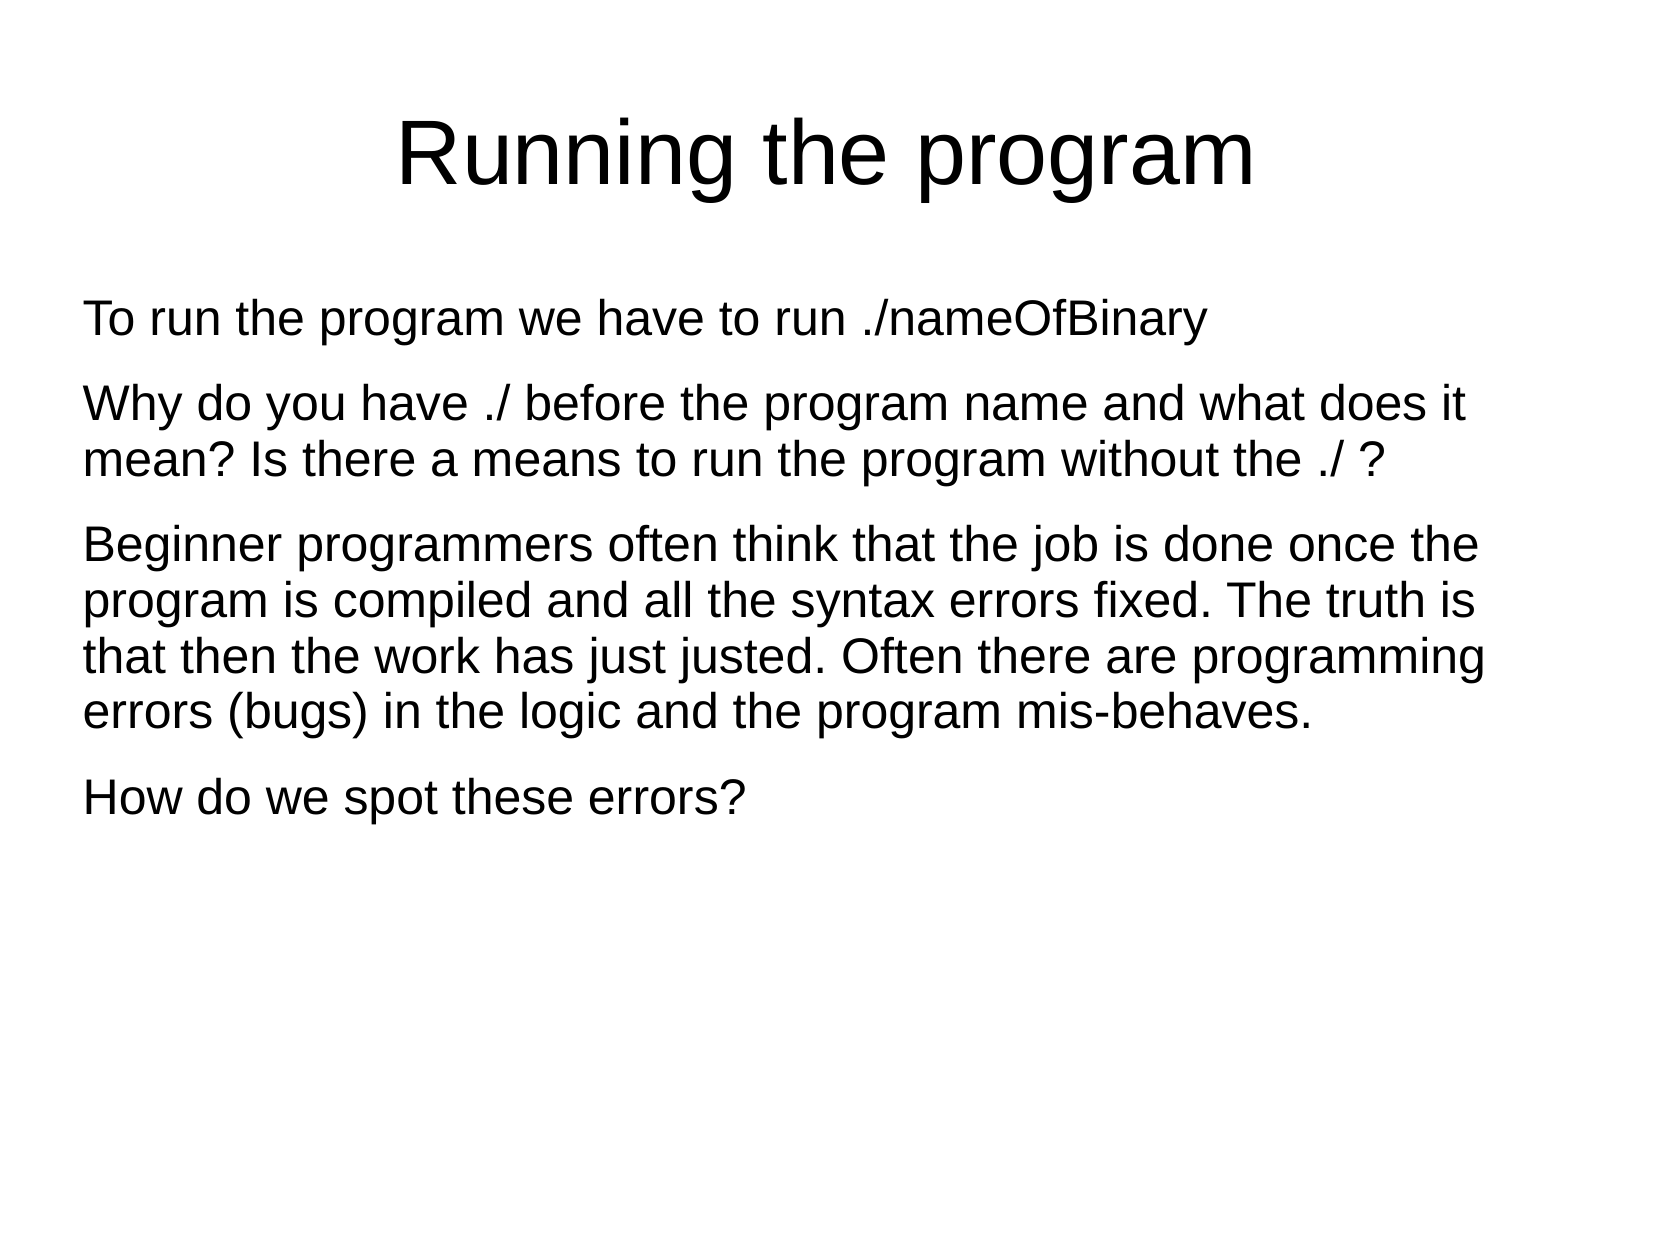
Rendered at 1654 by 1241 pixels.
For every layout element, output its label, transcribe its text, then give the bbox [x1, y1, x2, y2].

list To run the program we have to run ./nameOfBinary Why do you have ./ before the program name and what does it mean? Is there a means to run the program without the ./ ? Beginner programmers often think that the job is done once the program is compiled and all the syntax errors fixed. The truth is that then the work has just justed. Often there are programming errors (bugs) in the logic and the program mis-behaves. How do we spot these errors? [82, 290, 1571, 1010]
title Running the program [82, 49, 1571, 257]
